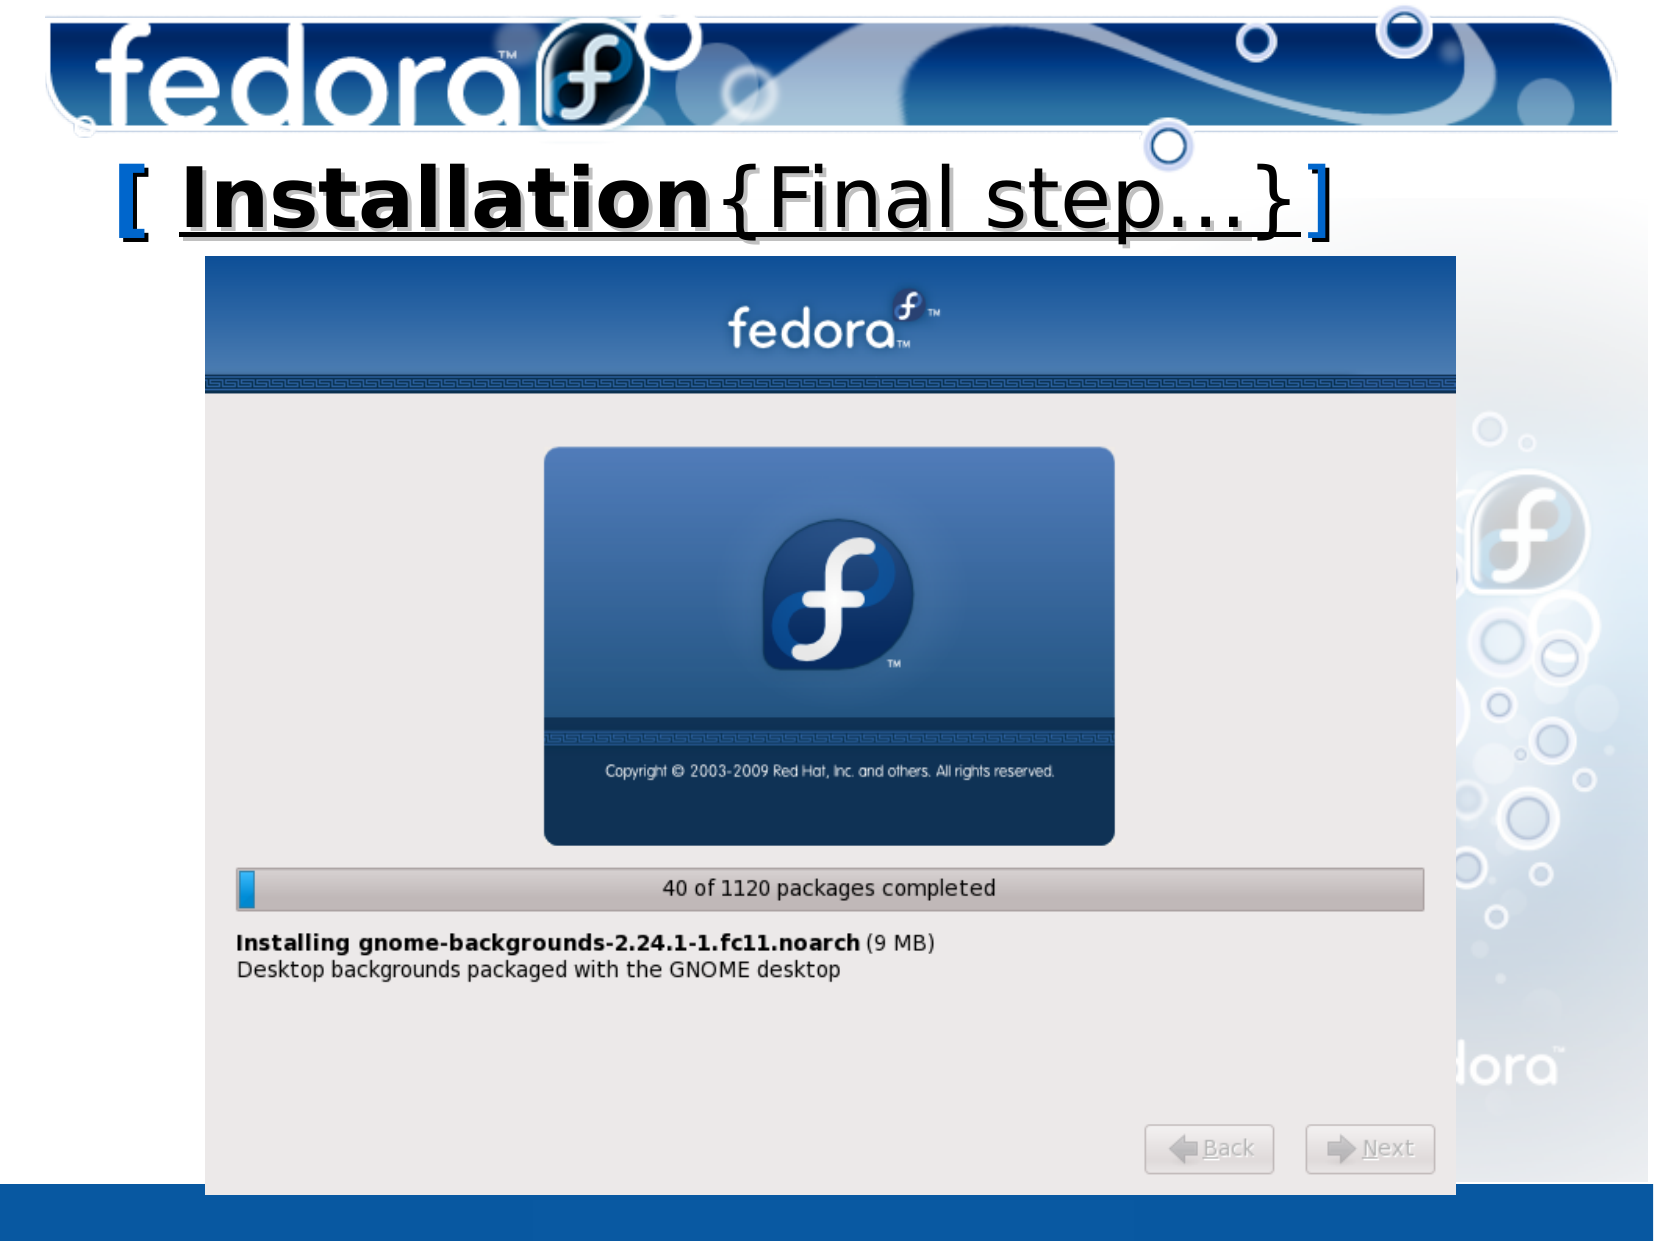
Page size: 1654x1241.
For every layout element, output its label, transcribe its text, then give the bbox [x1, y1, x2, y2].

text_box [ Installation{Final step…}] [112, 150, 1477, 248]
picture [45, 2, 1618, 177]
picture [0, 198, 1654, 1241]
